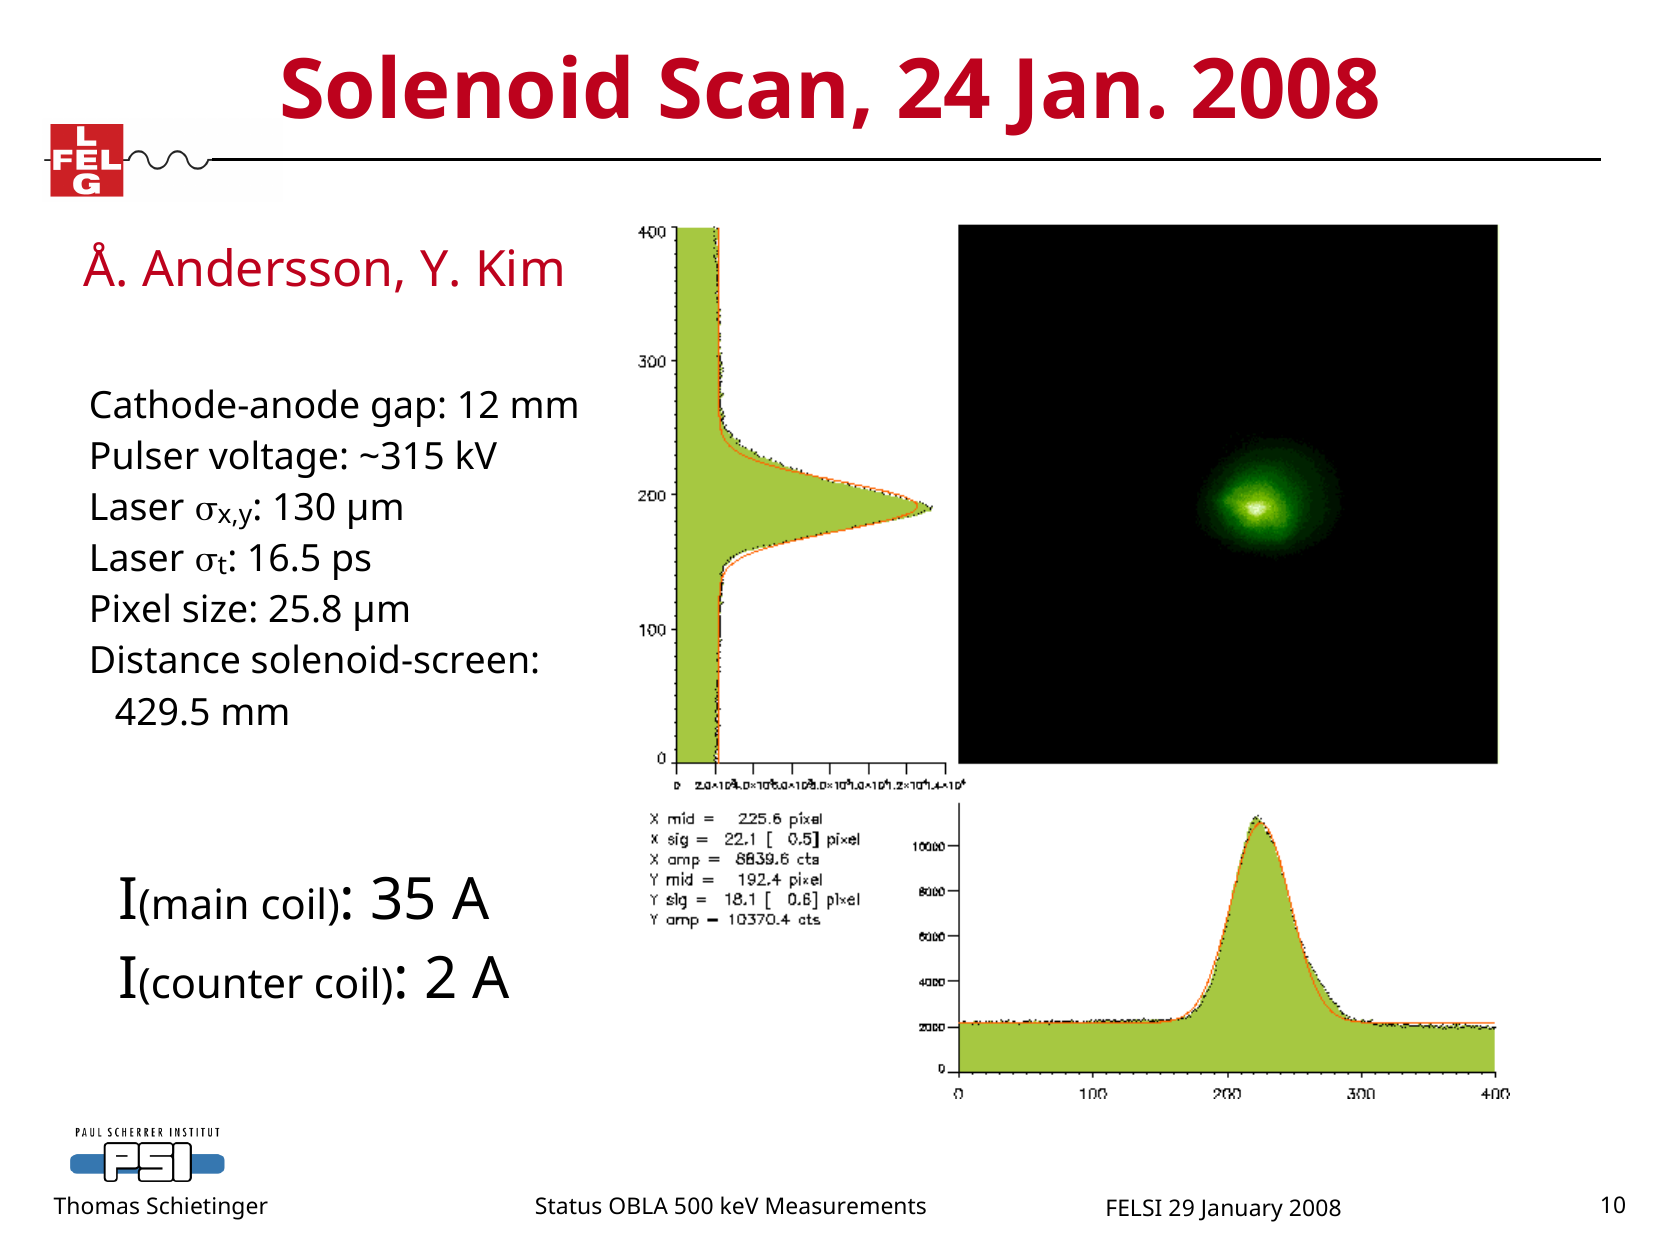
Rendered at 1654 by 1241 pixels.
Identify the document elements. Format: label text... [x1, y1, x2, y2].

text_box I(main coil): 35 A I(counter coil): 2 A [114, 857, 561, 992]
picture [61, 1115, 235, 1190]
title Solenoid Scan, 24 Jan. 2008 [124, 17, 1537, 156]
text_box Å. Andersson, Y. Kim [79, 232, 568, 295]
picture [42, 118, 283, 202]
text_box Cathode-anode gap: 12 mm Pulser voltage: ~315 kV Laser x,y: 130 µm Laser t: 16.5 ps Pixel size: 25.8 µm Distance solenoid-screen: 429.5 mm [85, 378, 611, 704]
picture [637, 213, 1510, 1099]
